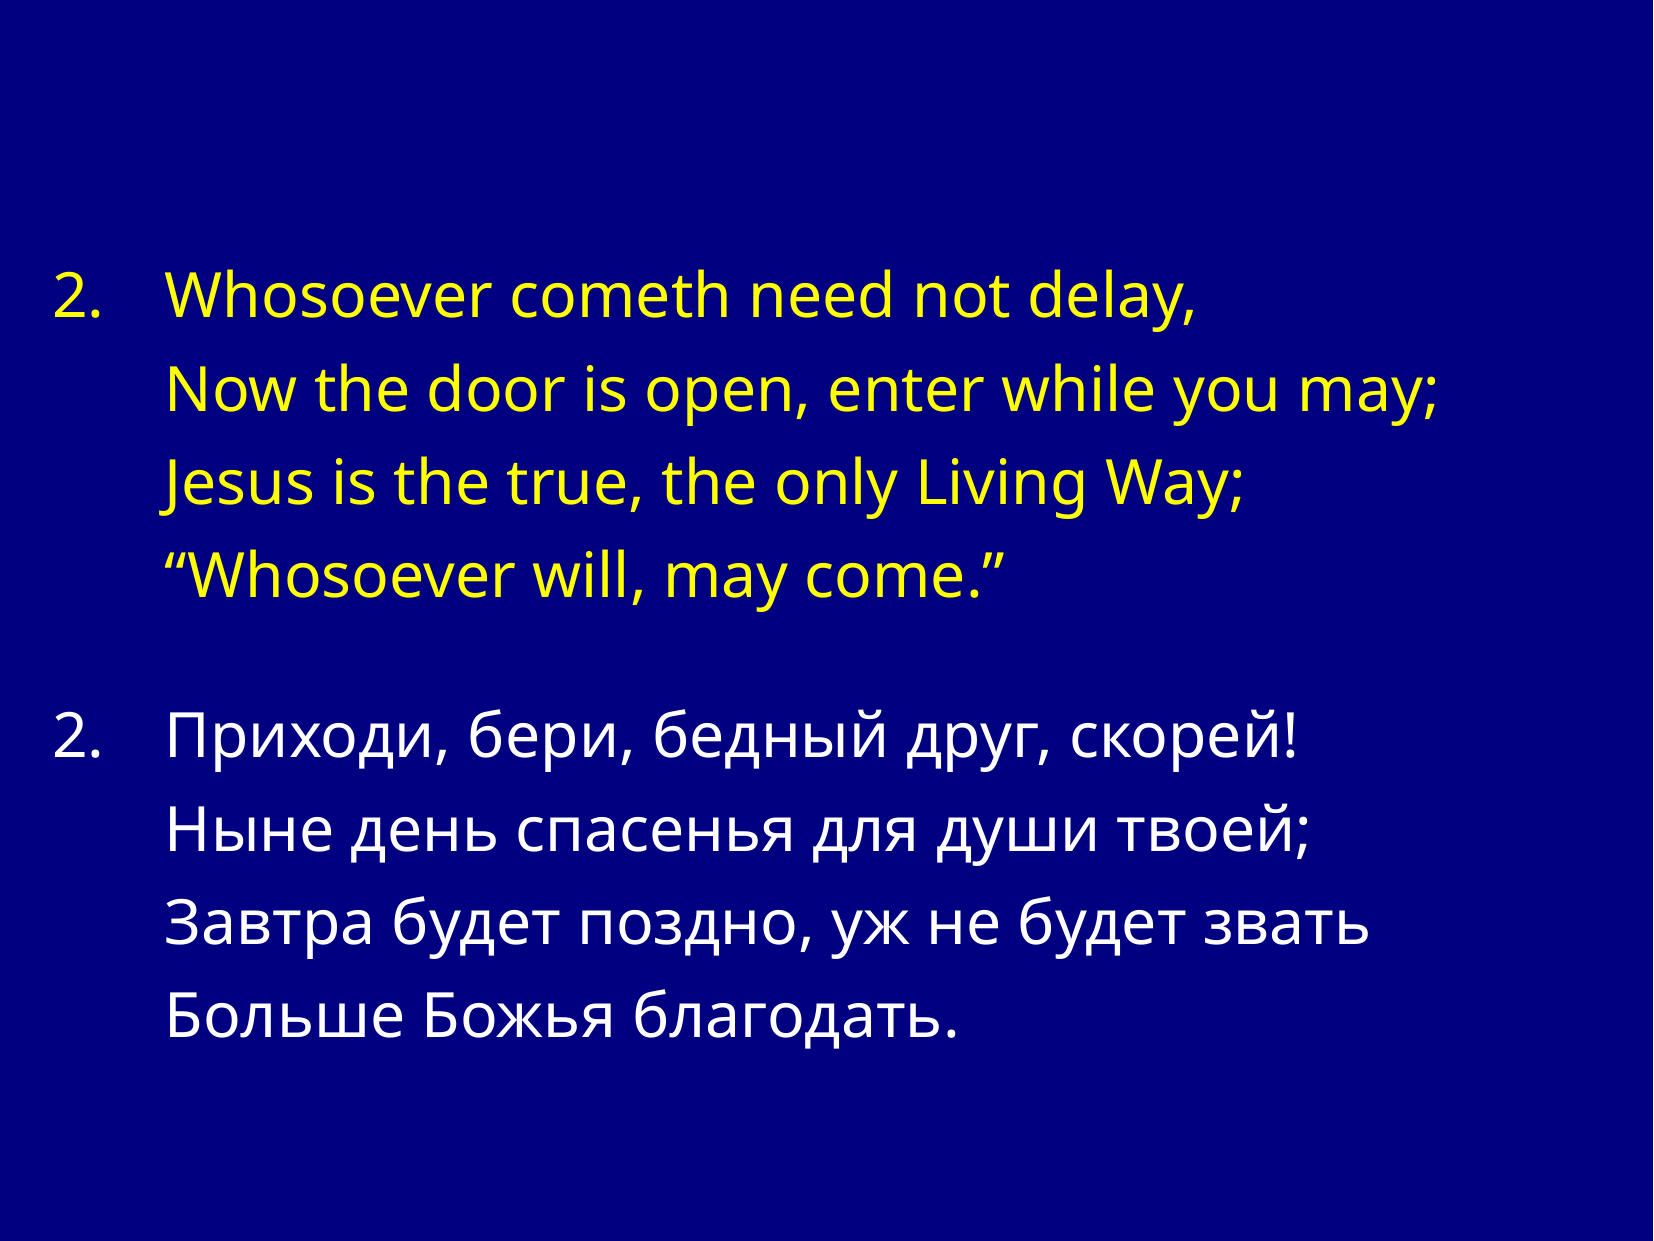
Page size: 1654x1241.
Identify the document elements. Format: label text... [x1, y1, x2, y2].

text_box 2. Whosoever cometh need not delay, Now the door is open, enter while you may; Jesus is the true, the only Living Way; “Whosoever will, may come.” [37, 150, 1651, 638]
text_box 2. Приходи, бери, бедный друг, скорей! Ныне день спасенья для души твоей; Завтра будет поздно, уж не будет звать Больше Божья благодать. [37, 675, 1576, 1163]
